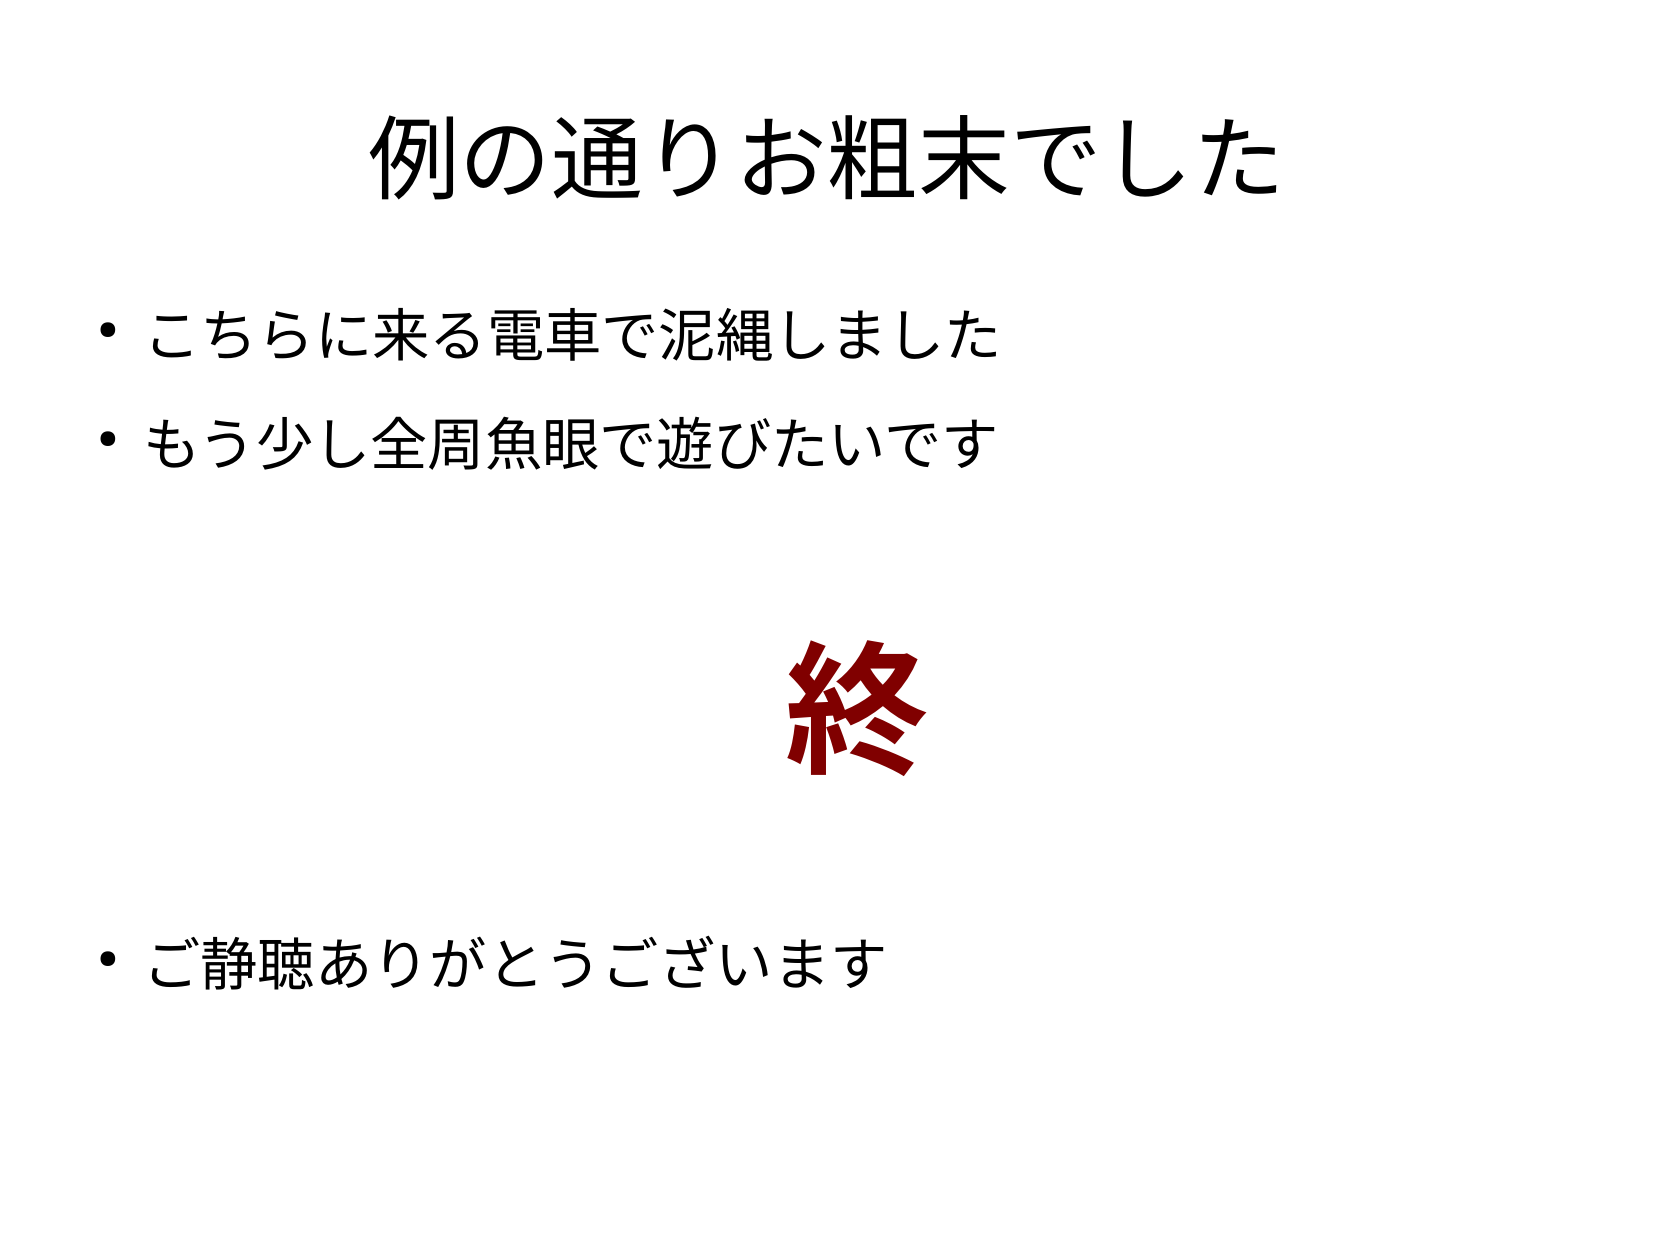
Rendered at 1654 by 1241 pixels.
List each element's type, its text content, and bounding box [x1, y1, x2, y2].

list こちらに来る電車で泥縄しました もう少し全周魚眼で遊びたいです 終 ご静聴ありがとうございます [82, 290, 1571, 1010]
title 例の通りお粗末でした [82, 49, 1571, 257]
